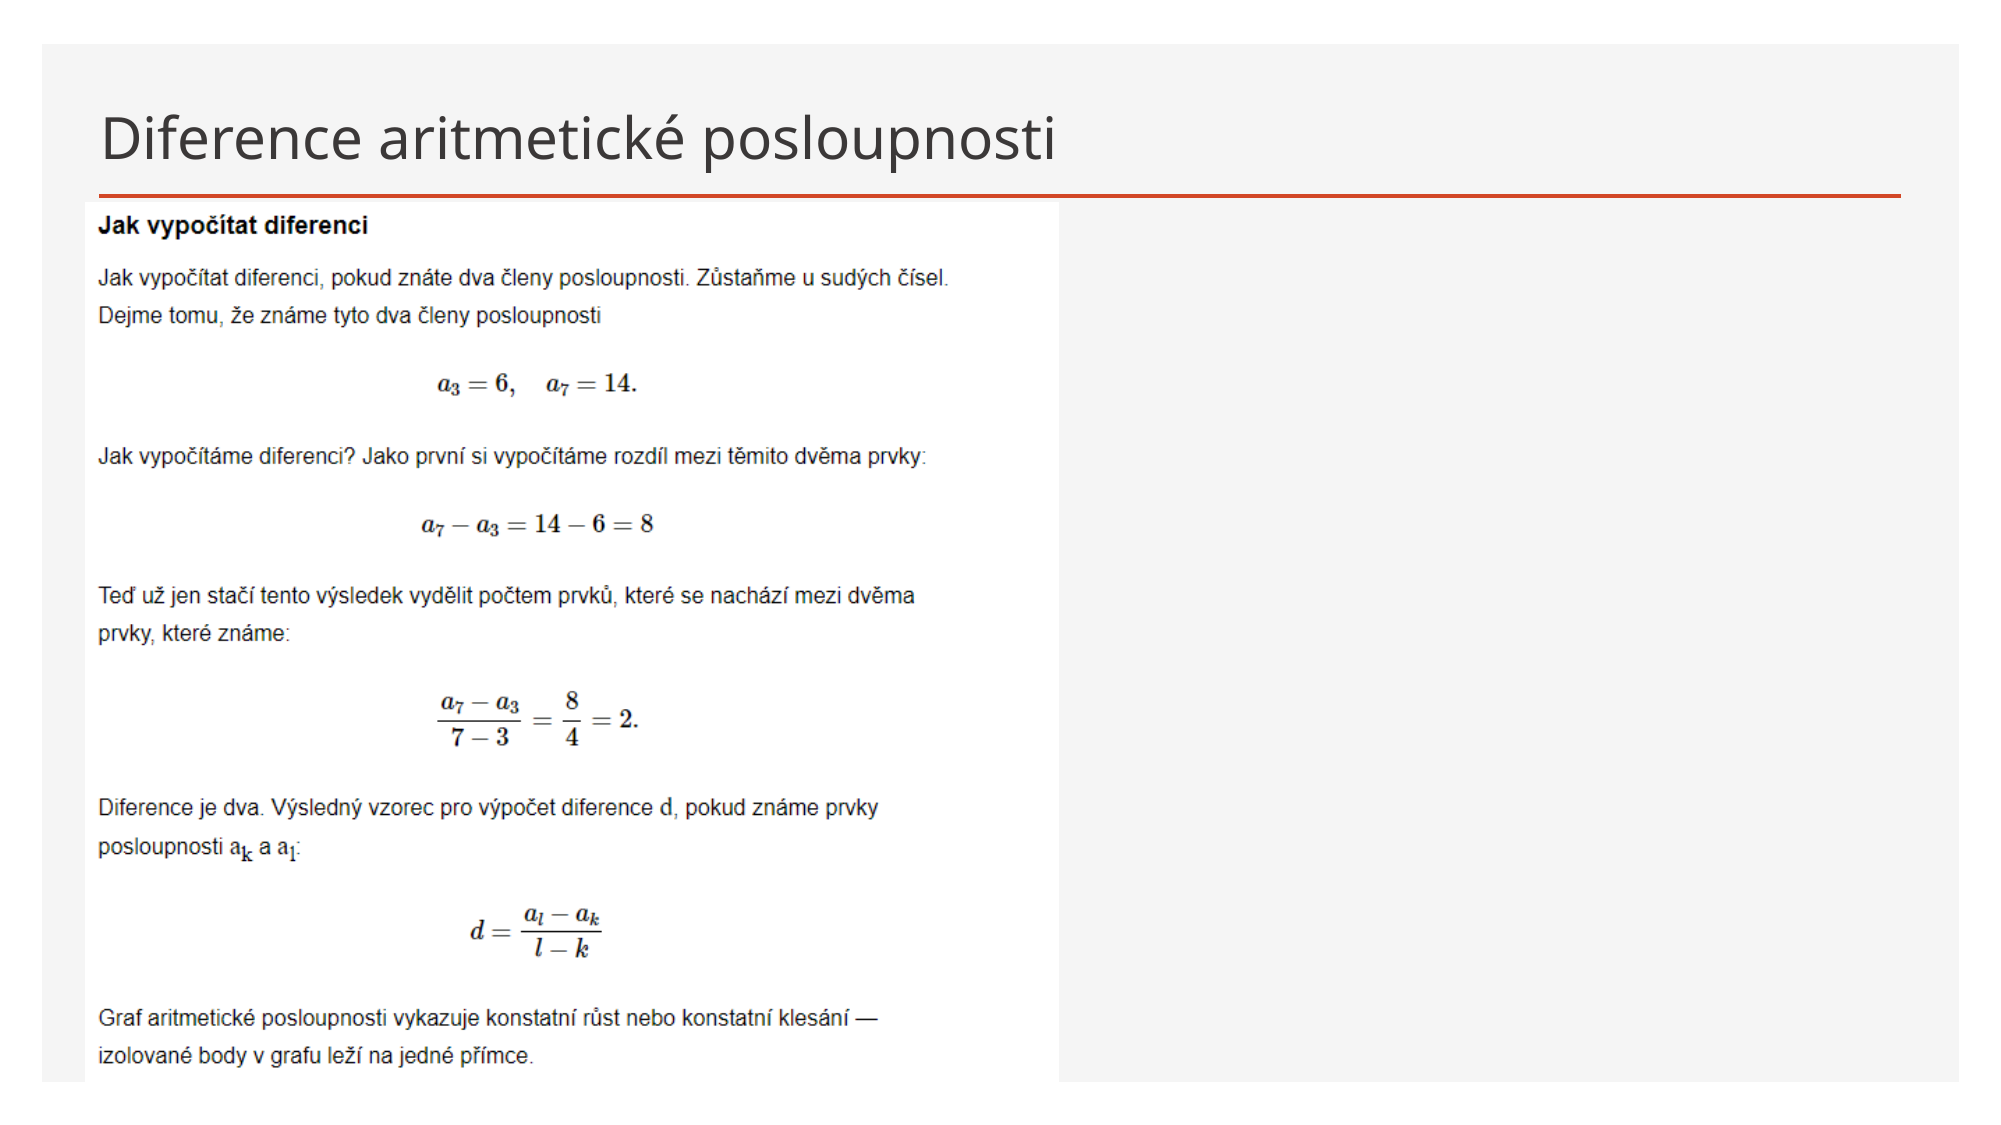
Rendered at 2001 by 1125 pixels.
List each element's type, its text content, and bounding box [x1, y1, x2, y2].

title Diference aritmetické posloupnosti [85, 73, 1214, 179]
picture [85, 202, 1059, 1090]
